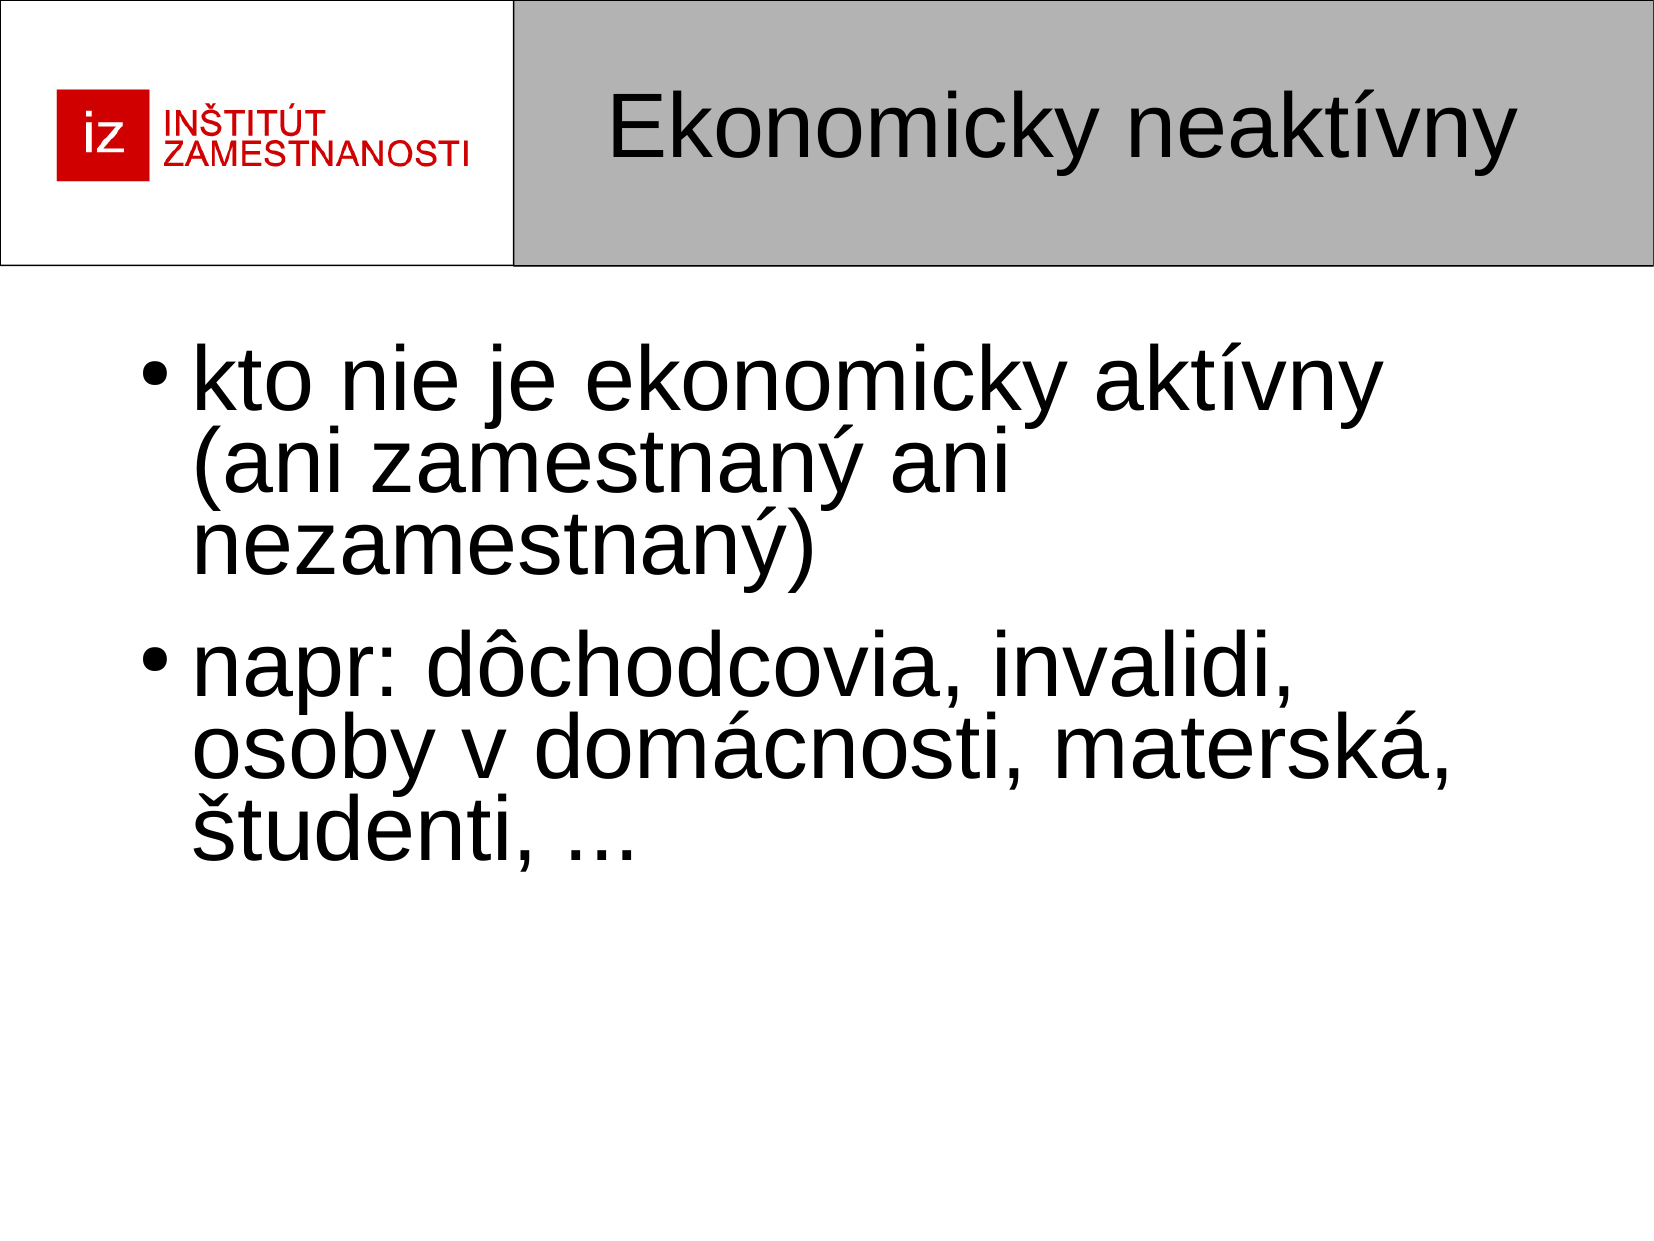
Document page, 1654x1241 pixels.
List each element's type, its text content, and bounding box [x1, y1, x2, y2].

picture [5, 8, 512, 257]
list kto nie je ekonomicky aktívny (ani zamestnaný ani nezamestnaný) napr: dôchodcovia, invalidi, osoby v domácnosti, materská, študenti, ... [121, 344, 1533, 1112]
title Ekonomicky neaktívny [561, 37, 1565, 229]
